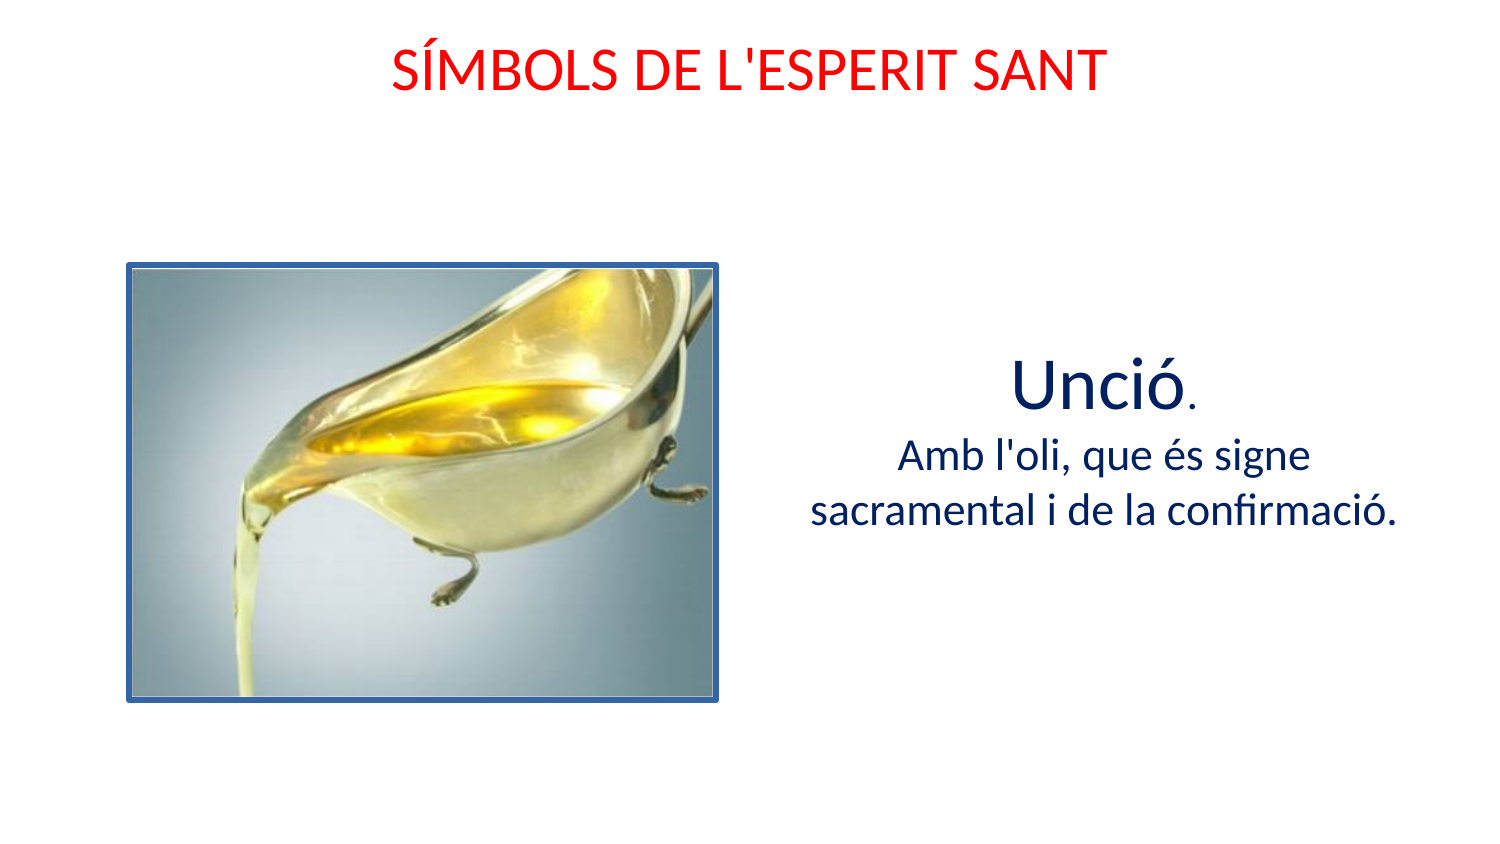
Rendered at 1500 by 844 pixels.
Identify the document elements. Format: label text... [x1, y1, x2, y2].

text_box SÍMBOLS DE L'ESPERIT SANT [135, 20, 1365, 111]
picture [131, 268, 714, 698]
text_box Unció. Amb l'oli, que és signe sacramental i de la confirmació. [773, 327, 1436, 543]
